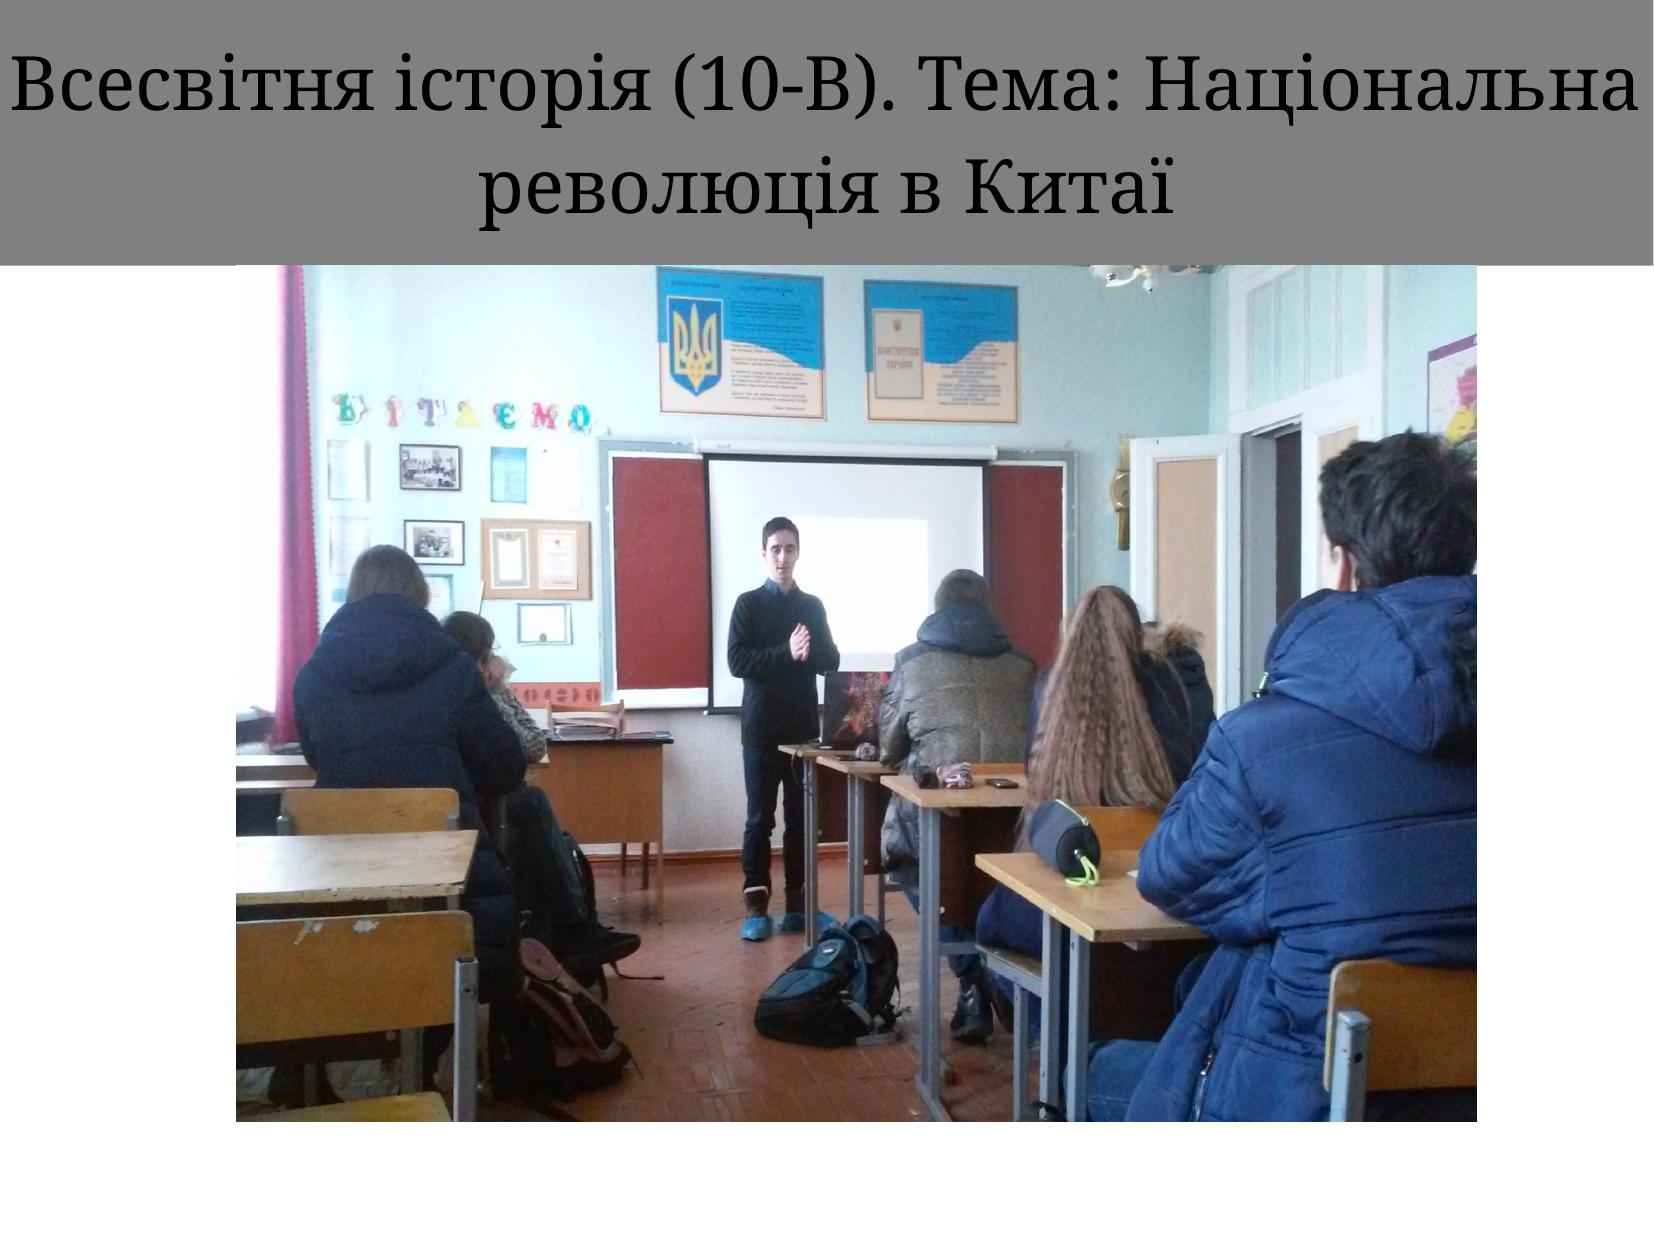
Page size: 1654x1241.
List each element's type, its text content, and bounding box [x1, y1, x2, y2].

picture [236, 265, 1477, 1123]
title Всесвітня історія (10-В). Тема: Національна революція в Китаї [0, 0, 1654, 266]
